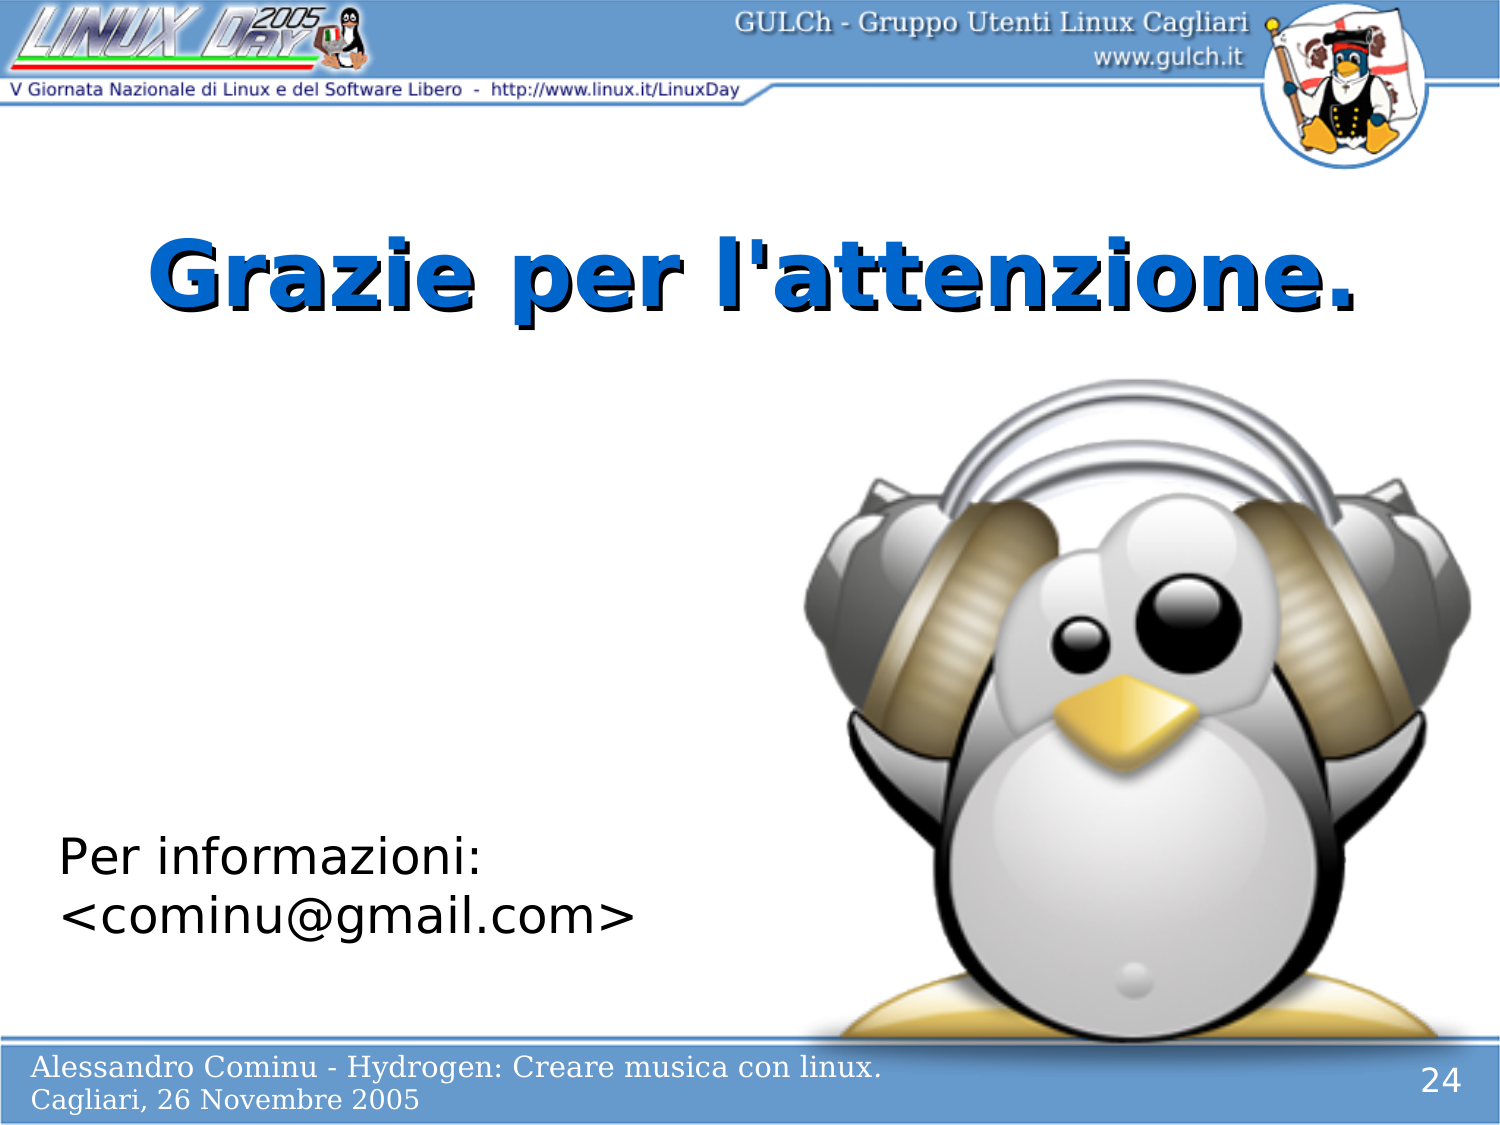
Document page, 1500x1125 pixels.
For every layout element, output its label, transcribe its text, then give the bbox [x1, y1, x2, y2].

text_box Per informazioni: <cominu@gmail.com> [59, 828, 640, 945]
text_box Grazie per l'attenzione. [88, 221, 1418, 329]
picture [0, 0, 1500, 1125]
